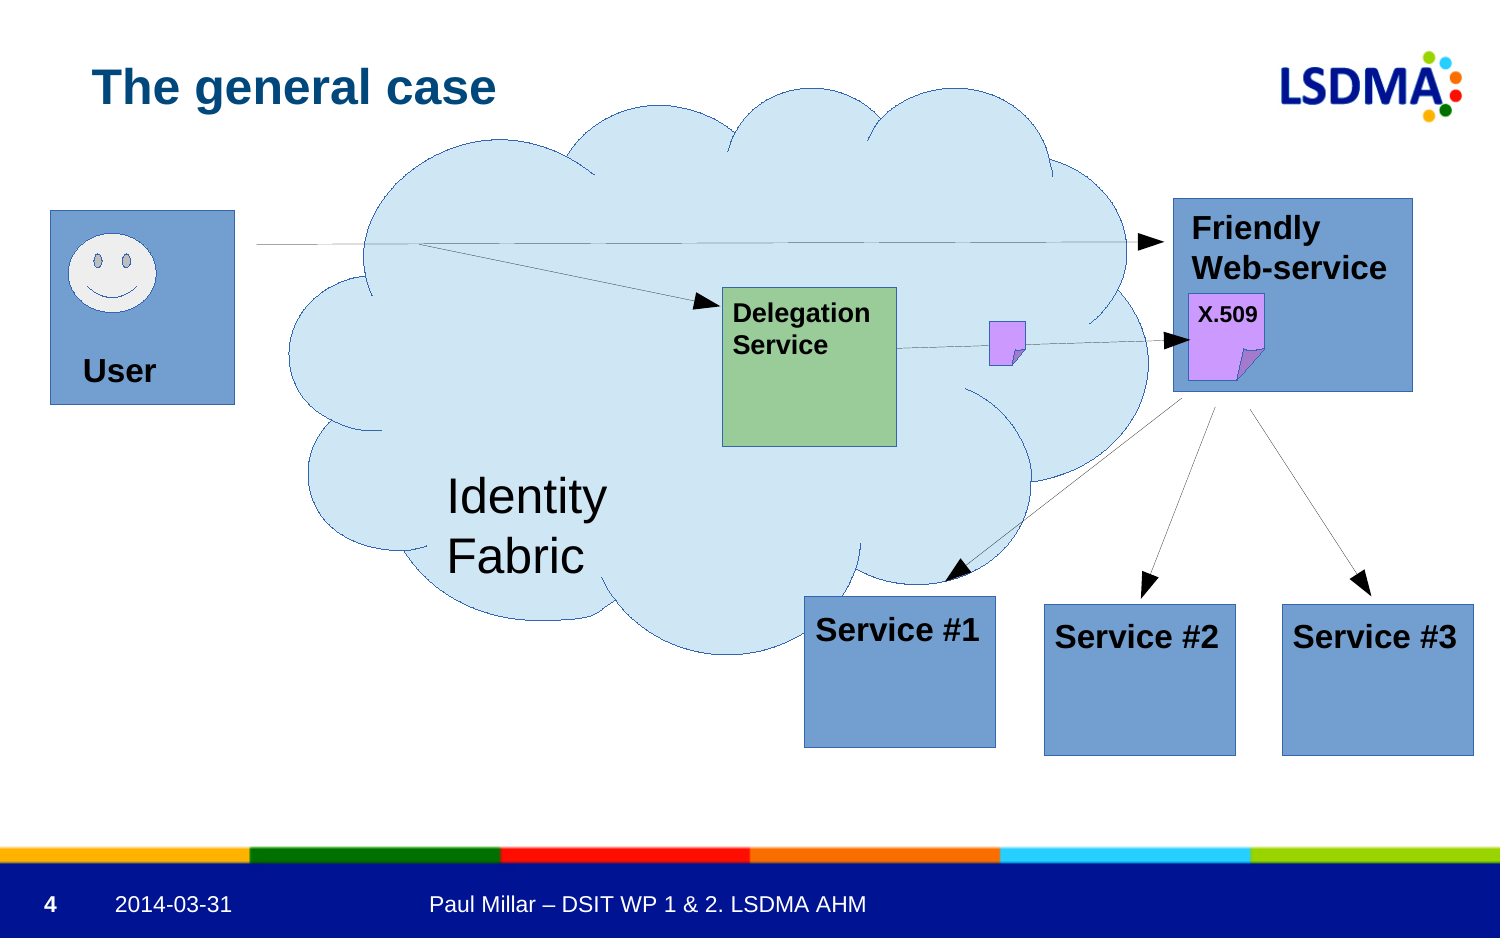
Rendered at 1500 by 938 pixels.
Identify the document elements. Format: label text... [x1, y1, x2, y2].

title The general case [76, 45, 1247, 123]
text_box Identity Fabric [431, 456, 623, 591]
text_box X.509 [1183, 292, 1280, 335]
text_box [1282, 604, 1474, 756]
picture [0, 0, 1500, 938]
text_box [967, 523, 1022, 572]
text_box Friendly Web-service [1176, 198, 1402, 294]
text_box Service #3 [1278, 607, 1473, 663]
text_box [1173, 198, 1413, 392]
text_box Service #2 [1039, 607, 1235, 663]
text_box Service #1 [800, 600, 995, 656]
text_box [1044, 604, 1236, 756]
text_box [288, 243, 1149, 748]
text_box [364, 123, 1127, 243]
text_box [50, 210, 235, 405]
text_box Delegation Service [717, 288, 886, 368]
text_box User [68, 342, 172, 398]
